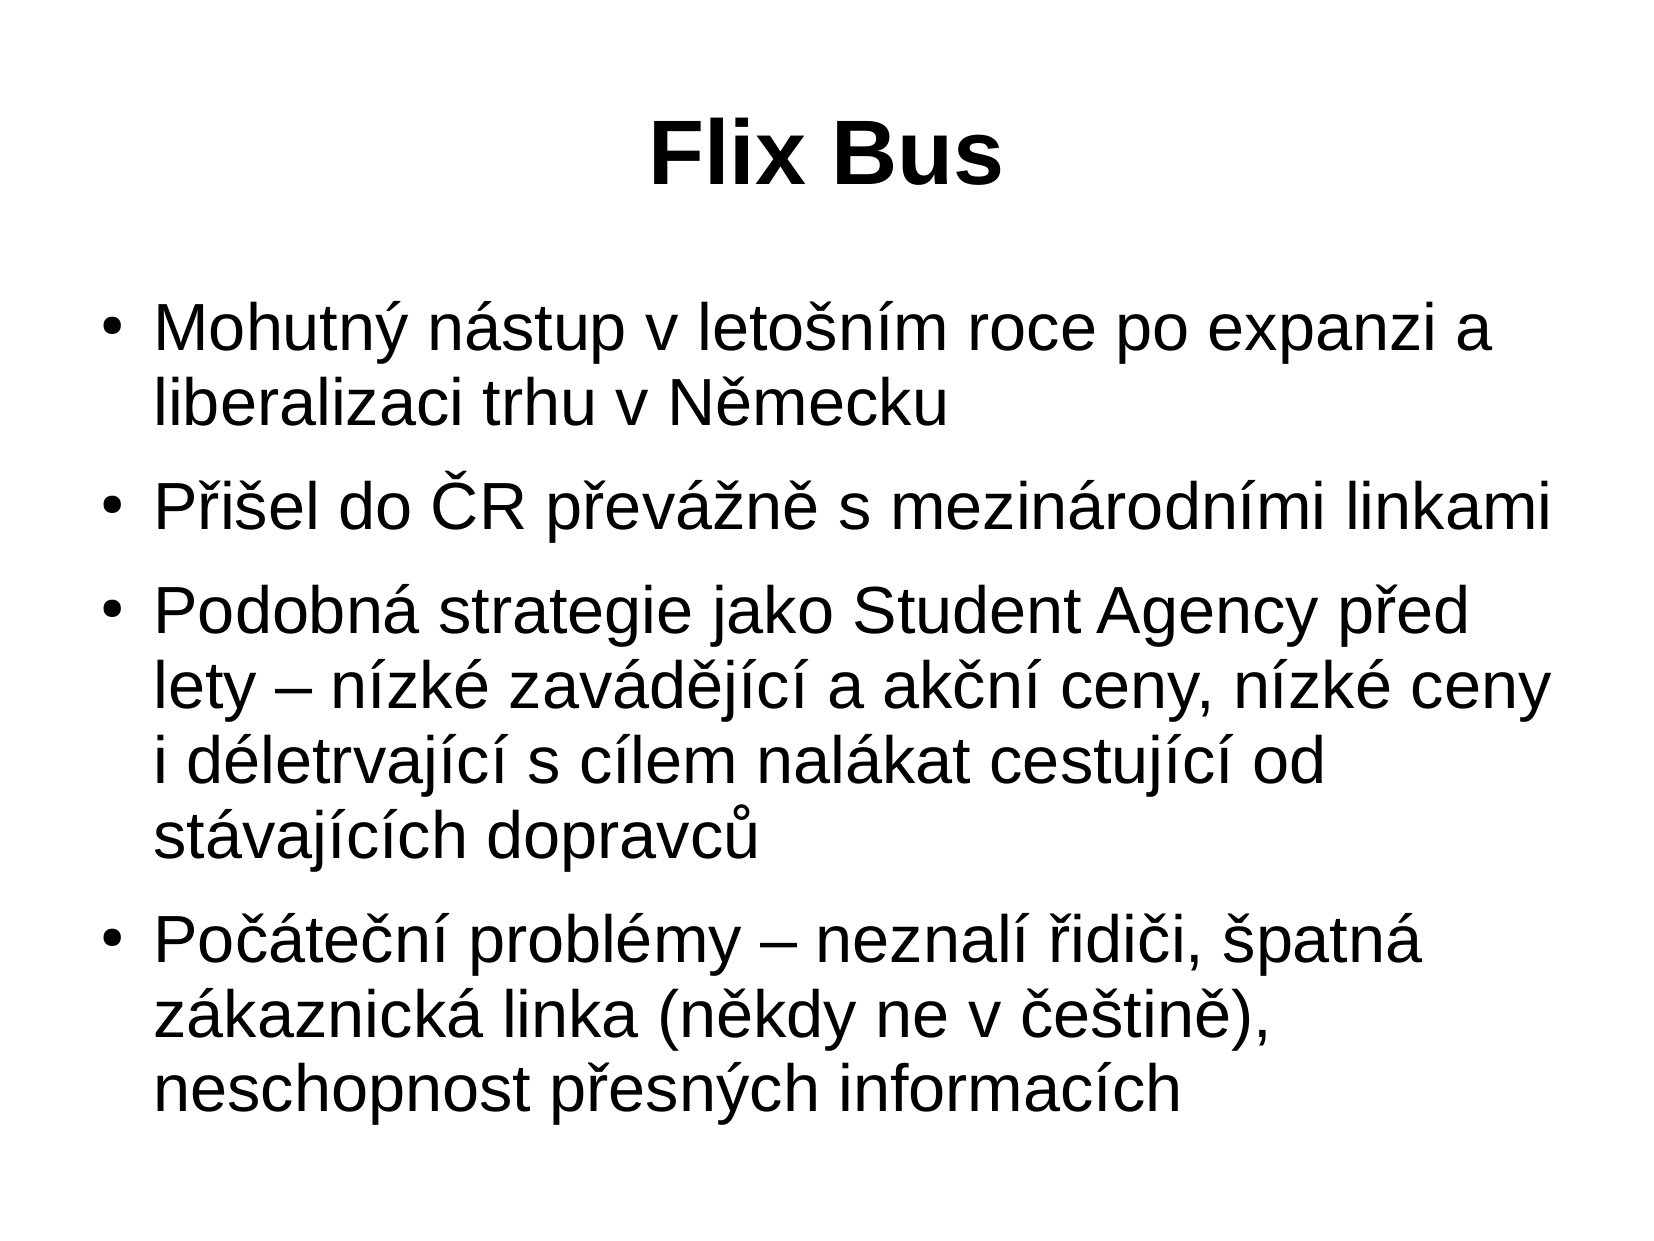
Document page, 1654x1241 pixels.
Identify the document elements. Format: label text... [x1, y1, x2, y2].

list Mohutný nástup v letošním roce po expanzi a liberalizaci trhu v Německu Přišel do ČR převážně s mezinárodními linkami Podobná strategie jako Student Agency před lety – nízké zavádějící a akční ceny, nízké ceny i déletrvající s cílem nalákat cestující od stávajících dopravců Počáteční problémy – neznalí řidiči, špatná zákaznická linka (někdy ne v češtině), neschopnost přesných informacích [82, 290, 1571, 1231]
title Flix Bus [82, 49, 1571, 257]
